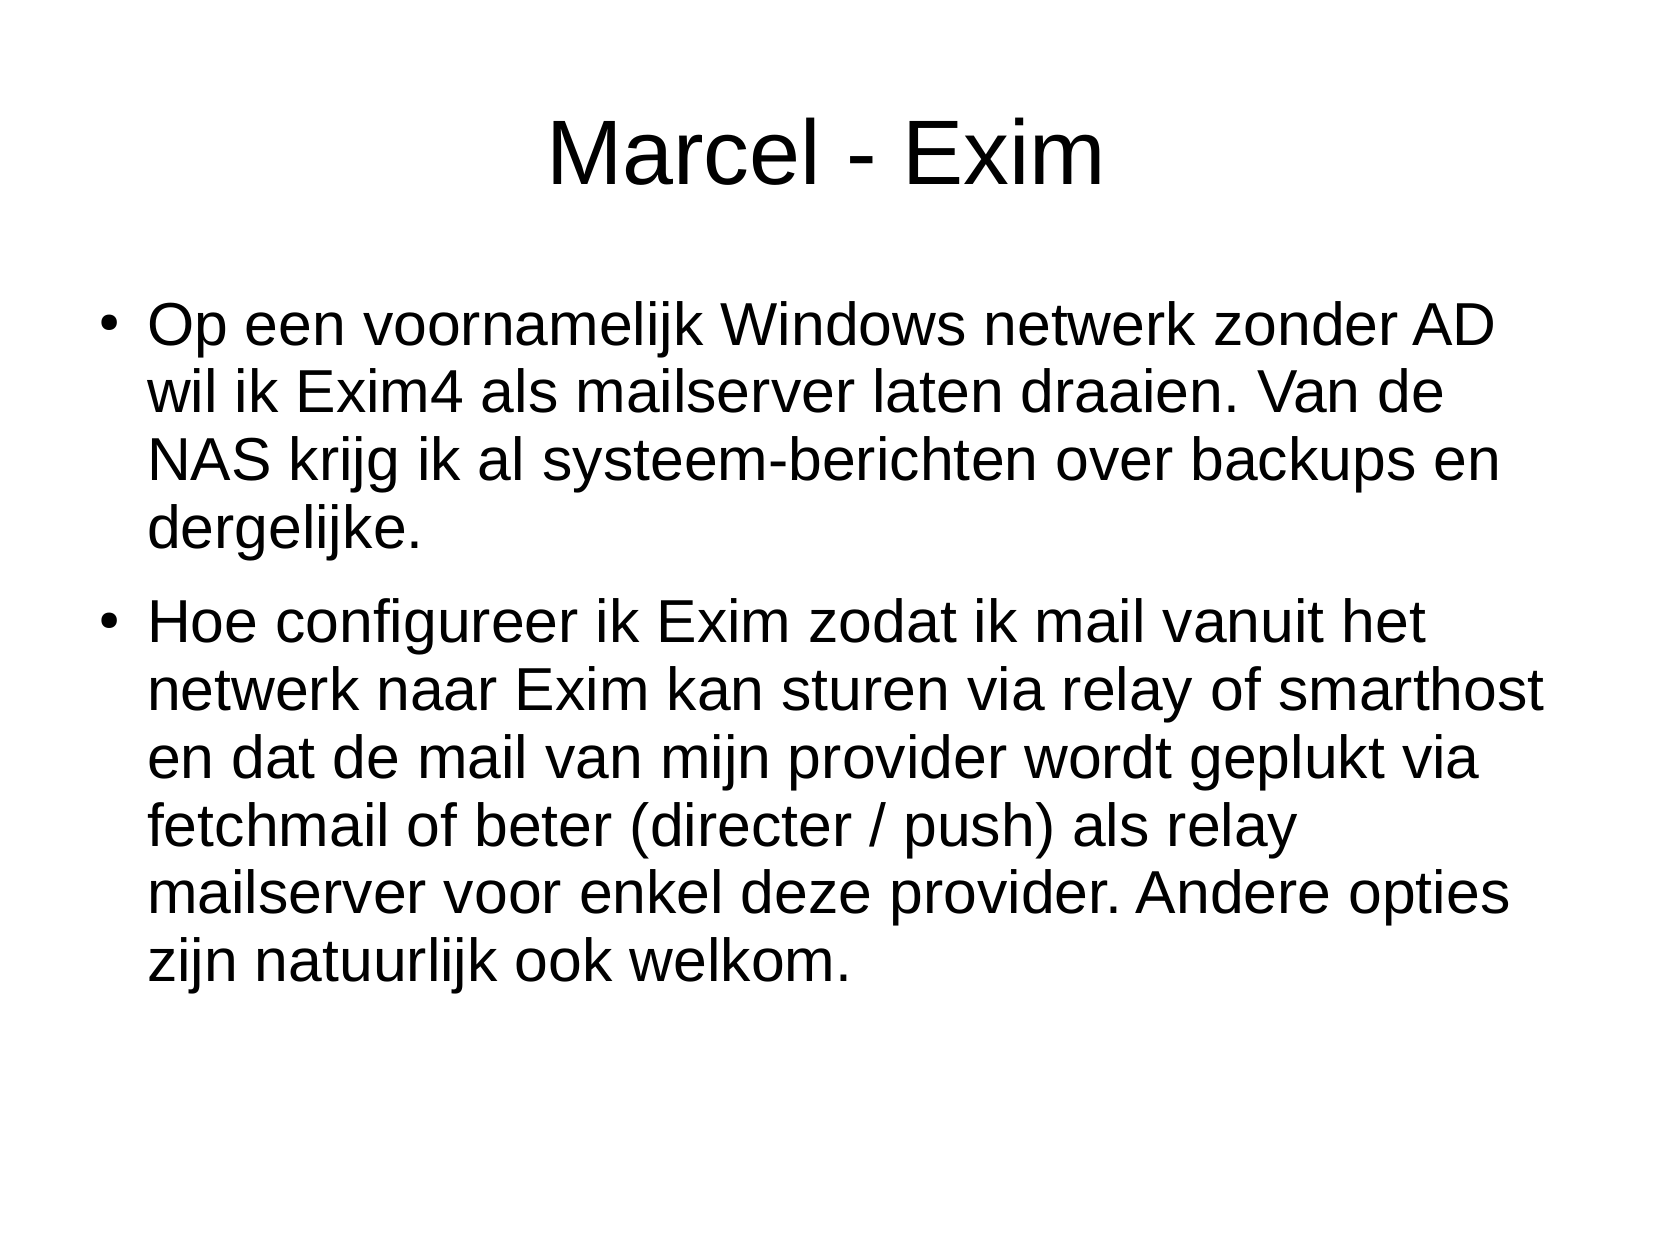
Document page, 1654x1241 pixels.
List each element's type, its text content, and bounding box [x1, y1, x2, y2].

title Marcel - Exim [82, 49, 1571, 257]
list Op een voornamelijk Windows netwerk zonder AD wil ik Exim4 als mailserver laten draaien. Van de NAS krijg ik al systeem-berichten over backups en dergelijke. Hoe configureer ik Exim zodat ik mail vanuit het netwerk naar Exim kan sturen via relay of smarthost en dat de mail van mijn provider wordt geplukt via fetchmail of beter (directer / push) als relay mailserver voor enkel deze provider. Andere opties zijn natuurlijk ook welkom. [82, 290, 1571, 1010]
